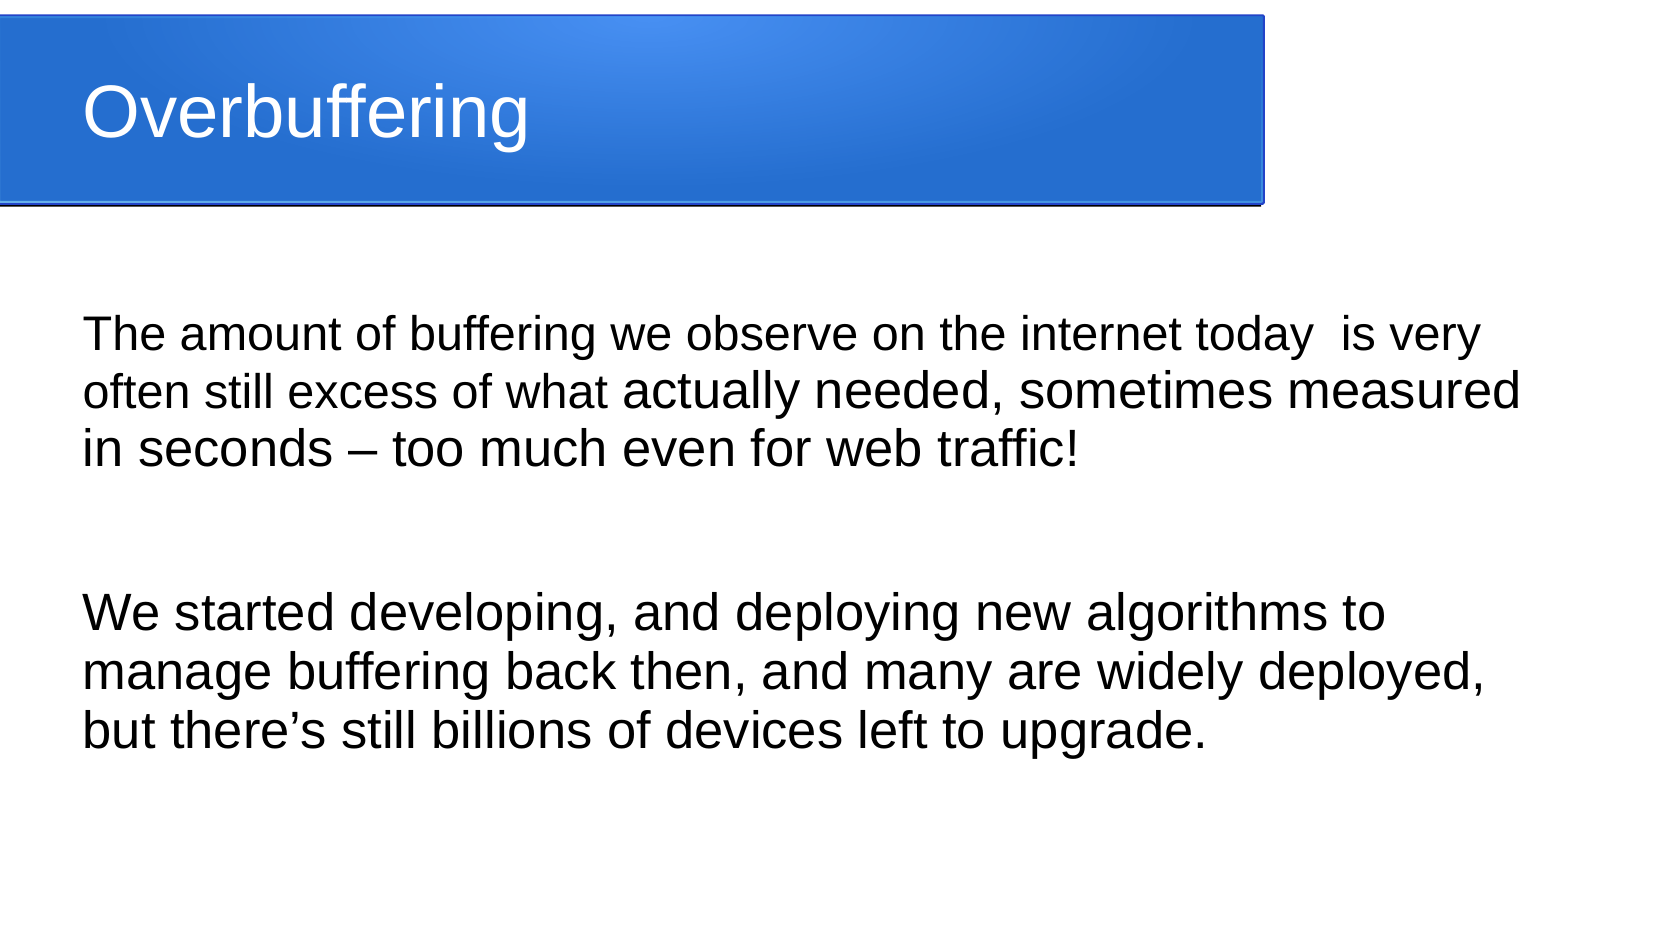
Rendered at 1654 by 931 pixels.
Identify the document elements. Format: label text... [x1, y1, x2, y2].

list The amount of buffering we observe on the internet today is very often still excess of what actually needed, sometimes measured in seconds – too much even for web traffic! We started developing, and deploying new algorithms to manage buffering back then, and many are widely deployed, but there’s still billions of devices left to upgrade. [82, 224, 1571, 764]
title Overbuffering [82, 35, 1235, 189]
